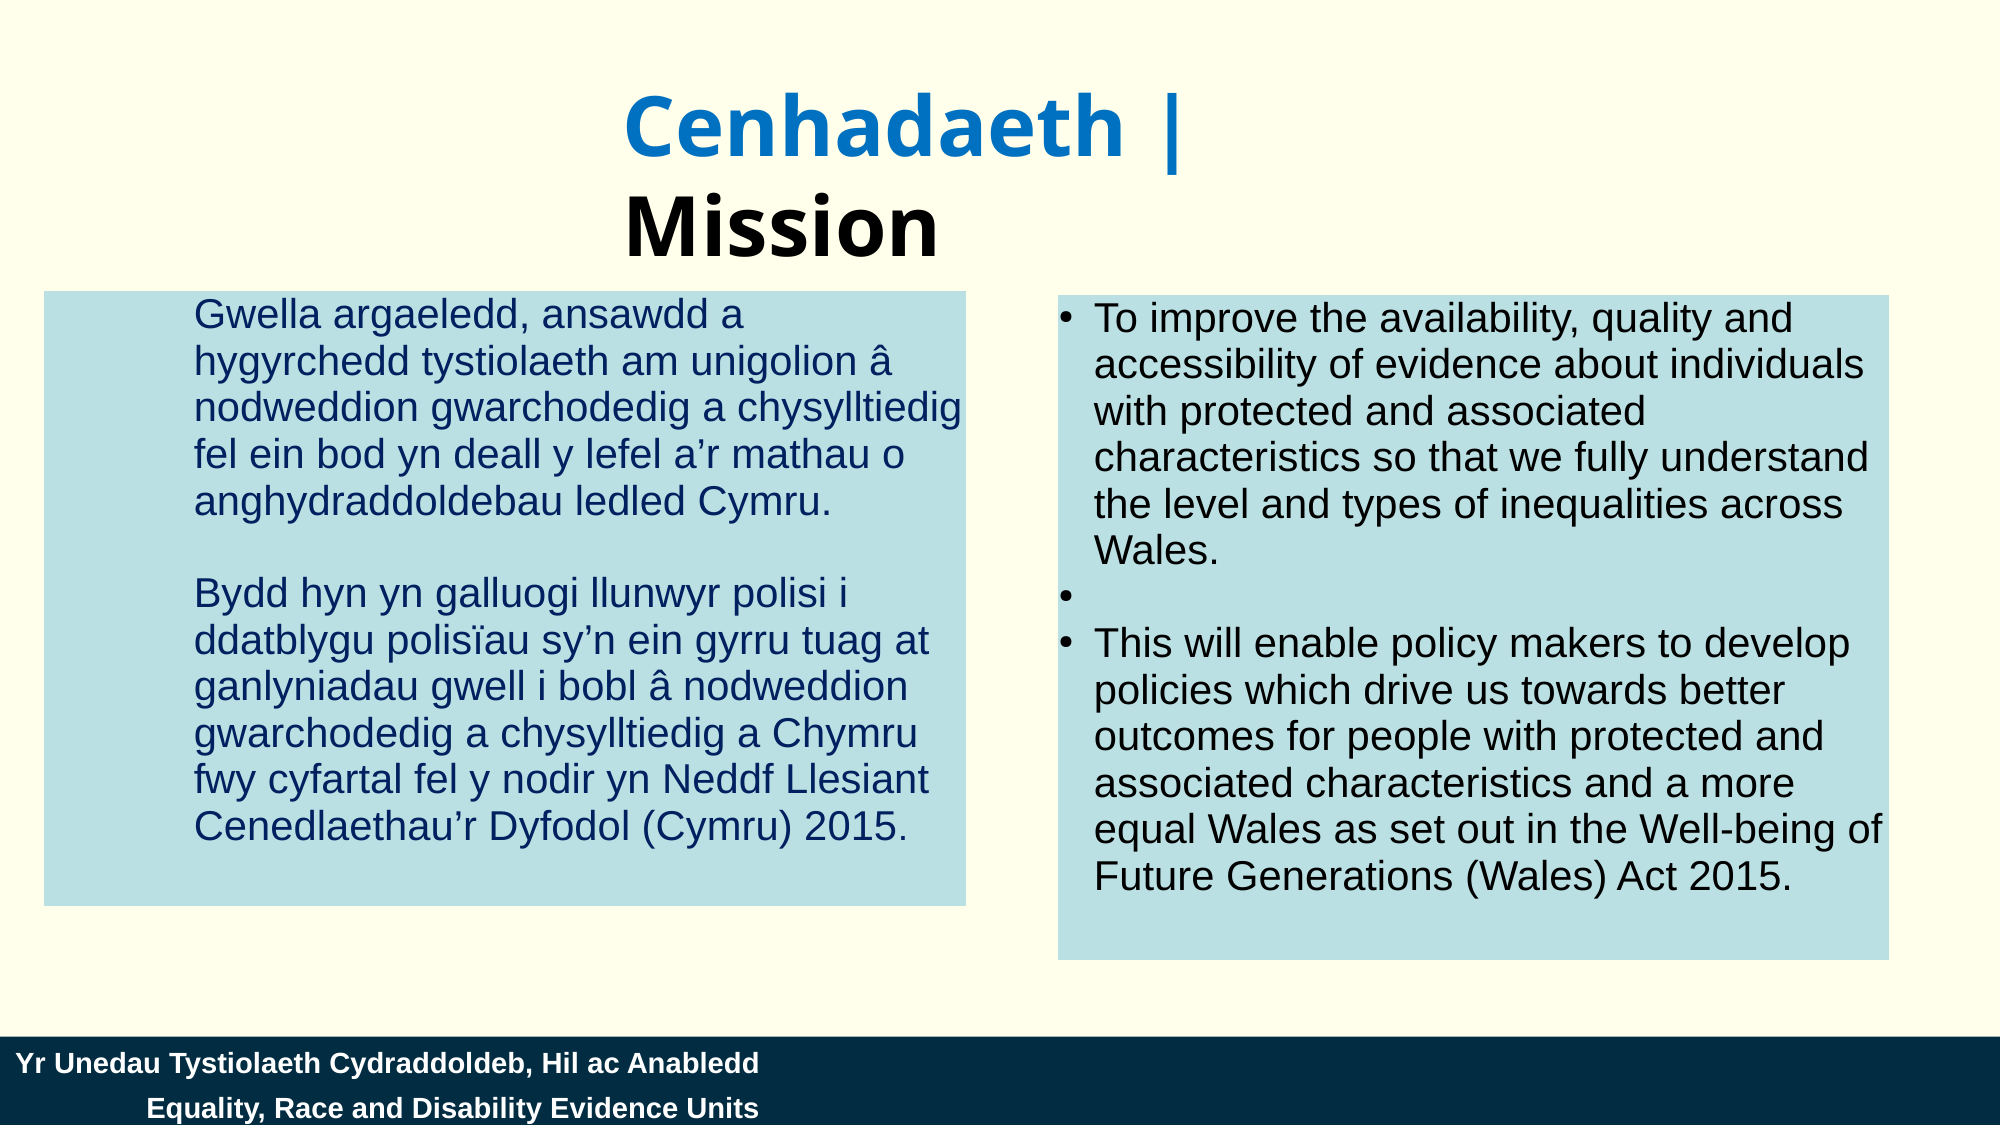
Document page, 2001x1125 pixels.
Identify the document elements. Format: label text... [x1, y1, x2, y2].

table_header To improve the availability, quality and accessibility of evidence about individuals with protected and associated characteristics so that we fully understand the level and types of inequalities across Wales. This will enable policy makers to develop policies which drive us towards better outcomes for people with protected and associated characteristics and a more equal Wales as set out in the Well-being of Future Generations (Wales) Act 2015. [1058, 295, 1889, 960]
text_box Yr Unedau Tystiolaeth Cydraddoldeb, Hil ac Anabledd Equality, Race and Disability Evidence Units [0, 1036, 2000, 1125]
table_header Gwella argaeledd, ansawdd a hygyrchedd tystiolaeth am unigolion â nodweddion gwarchodedig a chysylltiedig fel ein bod yn deall y lefel a’r mathau o anghydraddoldebau ledled Cymru. Bydd hyn yn galluogi llunwyr polisi i ddatblygu polisïau sy’n ein gyrru tuag at ganlyniadau gwell i bobl â nodweddion gwarchodedig a chysylltiedig a Chymru fwy cyfartal fel y nodir yn Neddf Llesiant Cenedlaethau’r Dyfodol (Cymru) 2015. [44, 291, 966, 906]
text_box Cenhadaeth | Mission [457, 65, 1409, 218]
